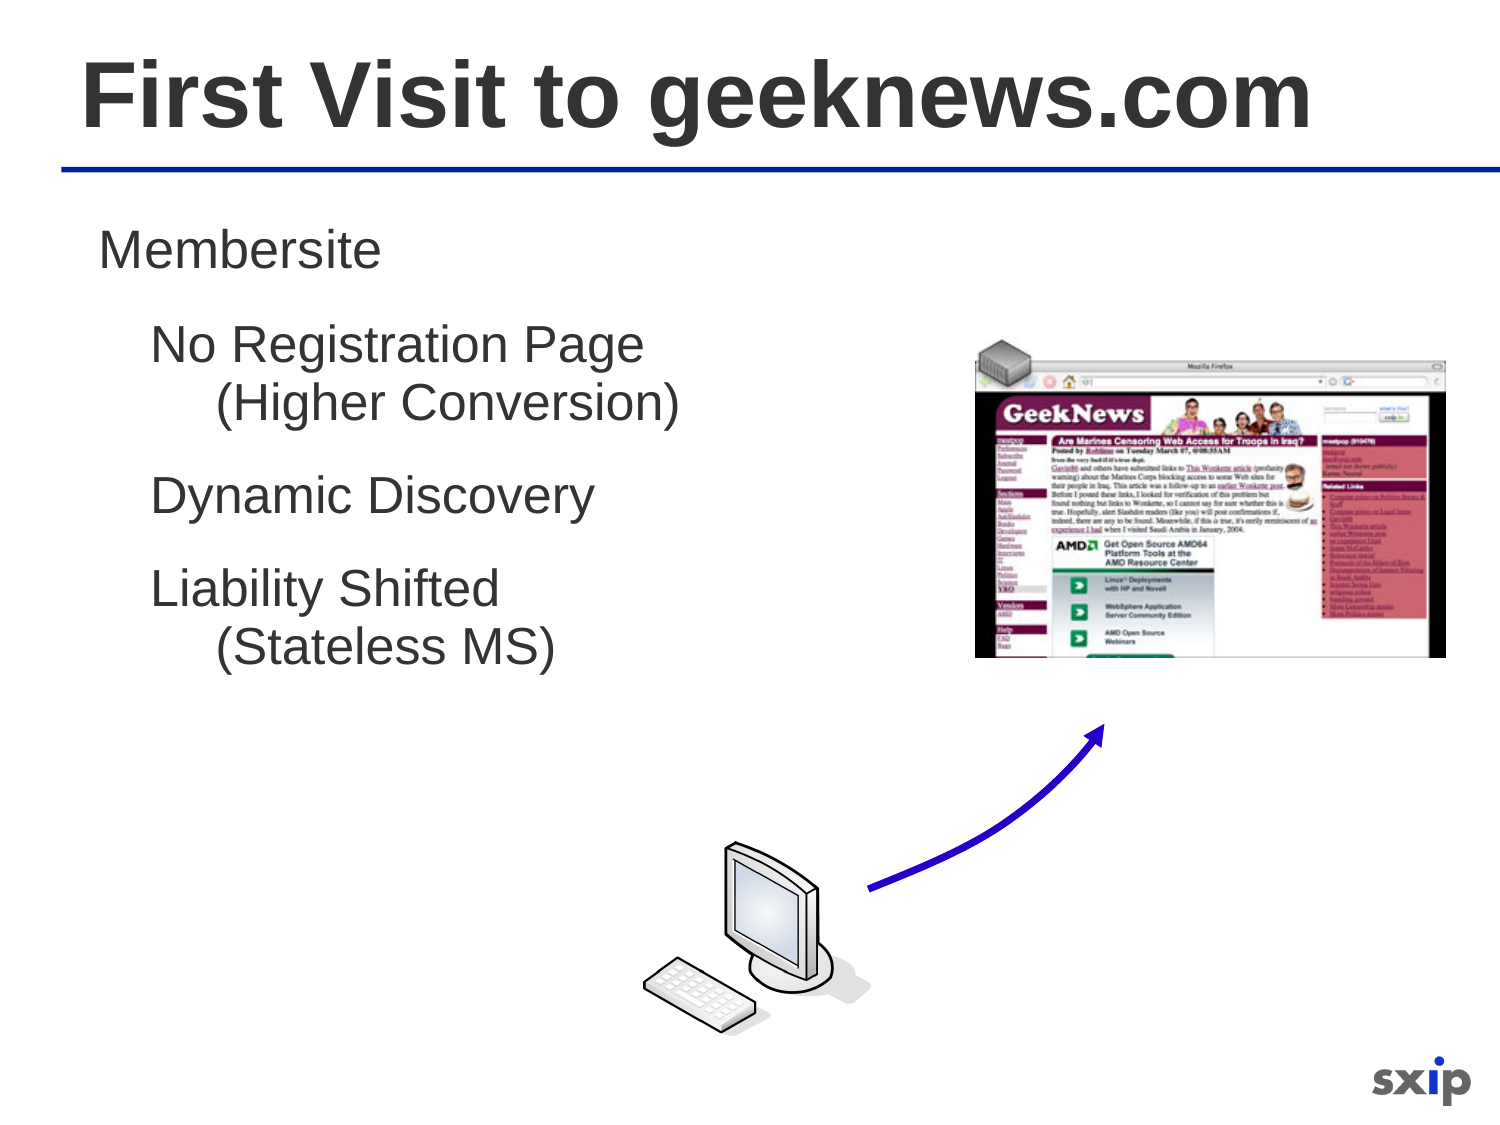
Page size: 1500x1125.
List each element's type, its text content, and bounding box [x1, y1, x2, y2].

list Membersite No Registration Page (Higher Conversion) Dynamic Discovery Liability Shifted (Stateless MS) [62, 219, 739, 1041]
picture [1372, 1056, 1471, 1106]
picture [975, 337, 1446, 659]
picture [739, 841, 871, 1036]
title First Visit to geeknews.com [61, 21, 1495, 169]
